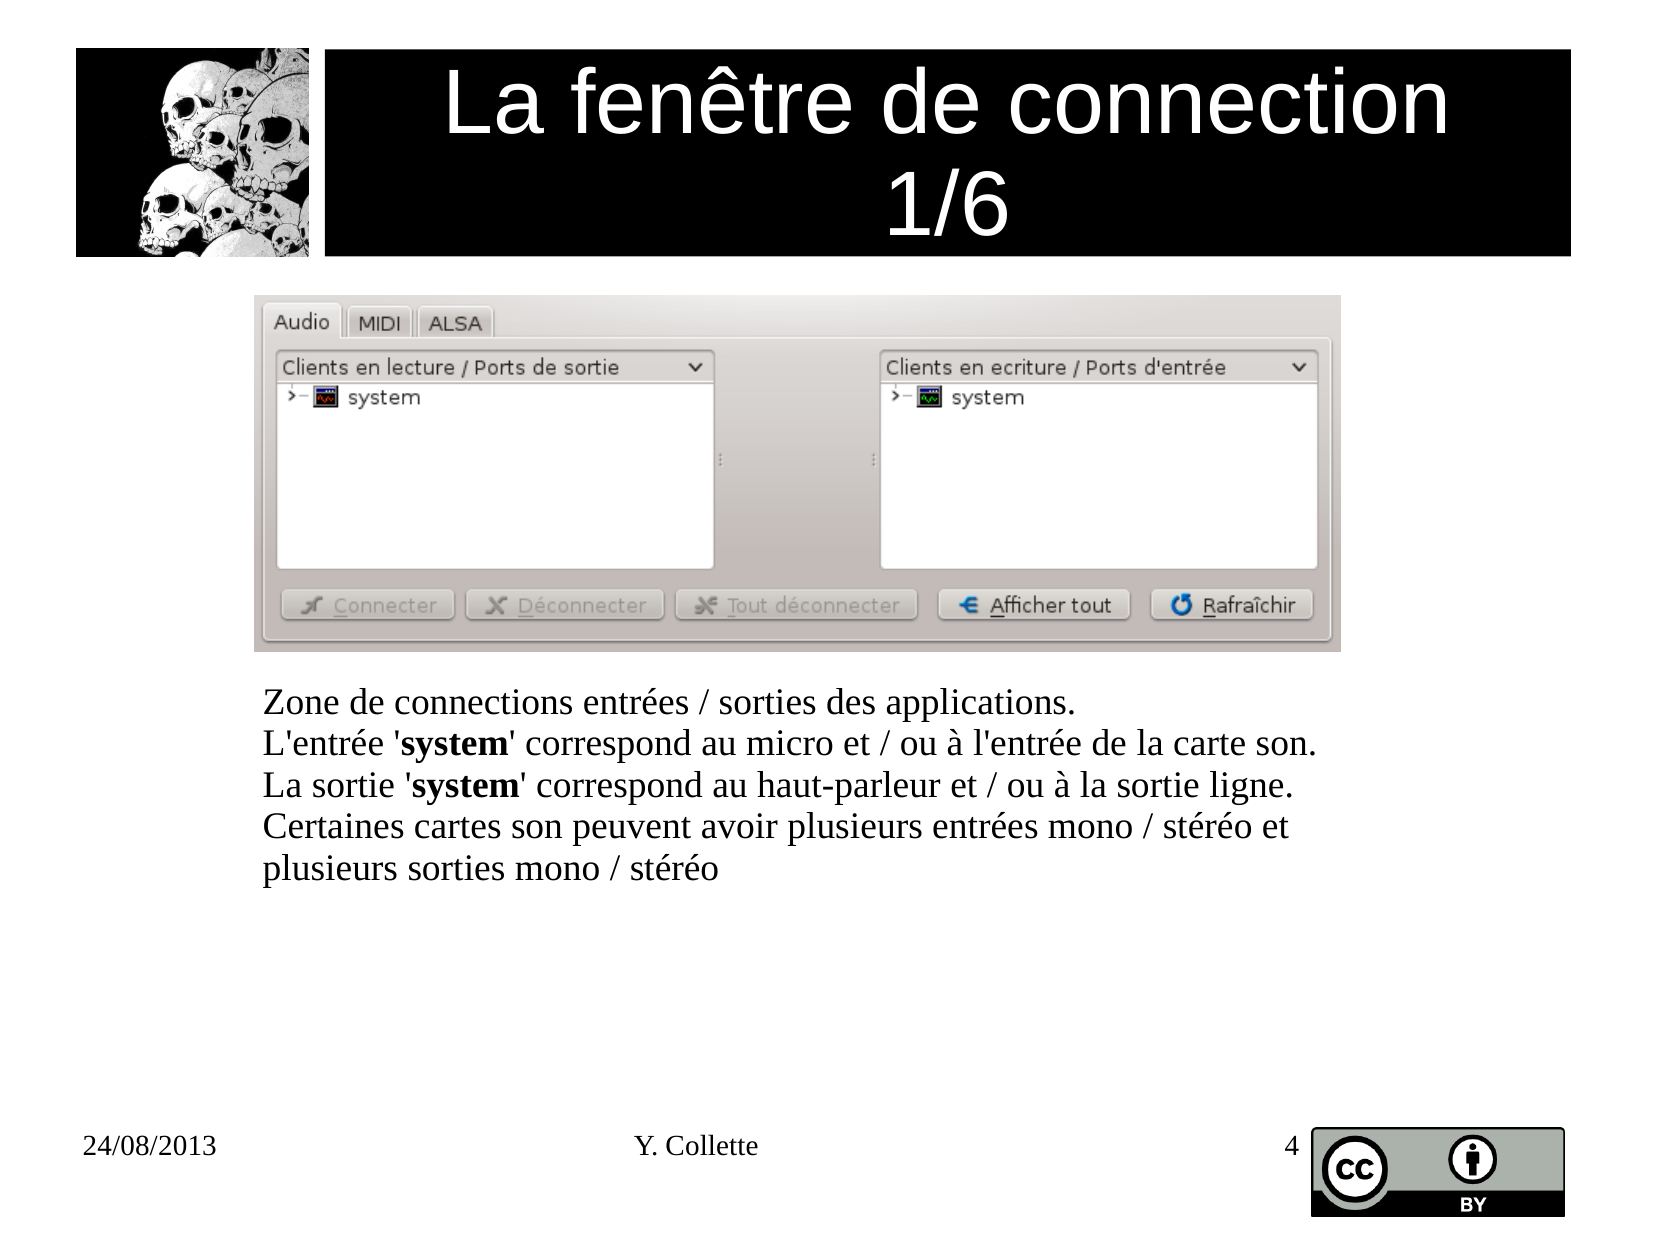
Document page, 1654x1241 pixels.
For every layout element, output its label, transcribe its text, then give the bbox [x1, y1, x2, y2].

title La fenêtre de connection 1/6 [324, 49, 1571, 257]
text_box Zone de connections entrées / sorties des applications. L'entrée 'system' correspond au micro et / ou à l'entrée de la carte son. La sortie 'system' correspond au haut-parleur et / ou à la sortie ligne. Certaines cartes son peuvent avoir plusieurs entrées mono / stéréo et plusieurs sorties mono / stéréo [248, 673, 1347, 896]
picture [1311, 1127, 1565, 1217]
picture [254, 295, 1341, 652]
picture [76, 48, 309, 257]
